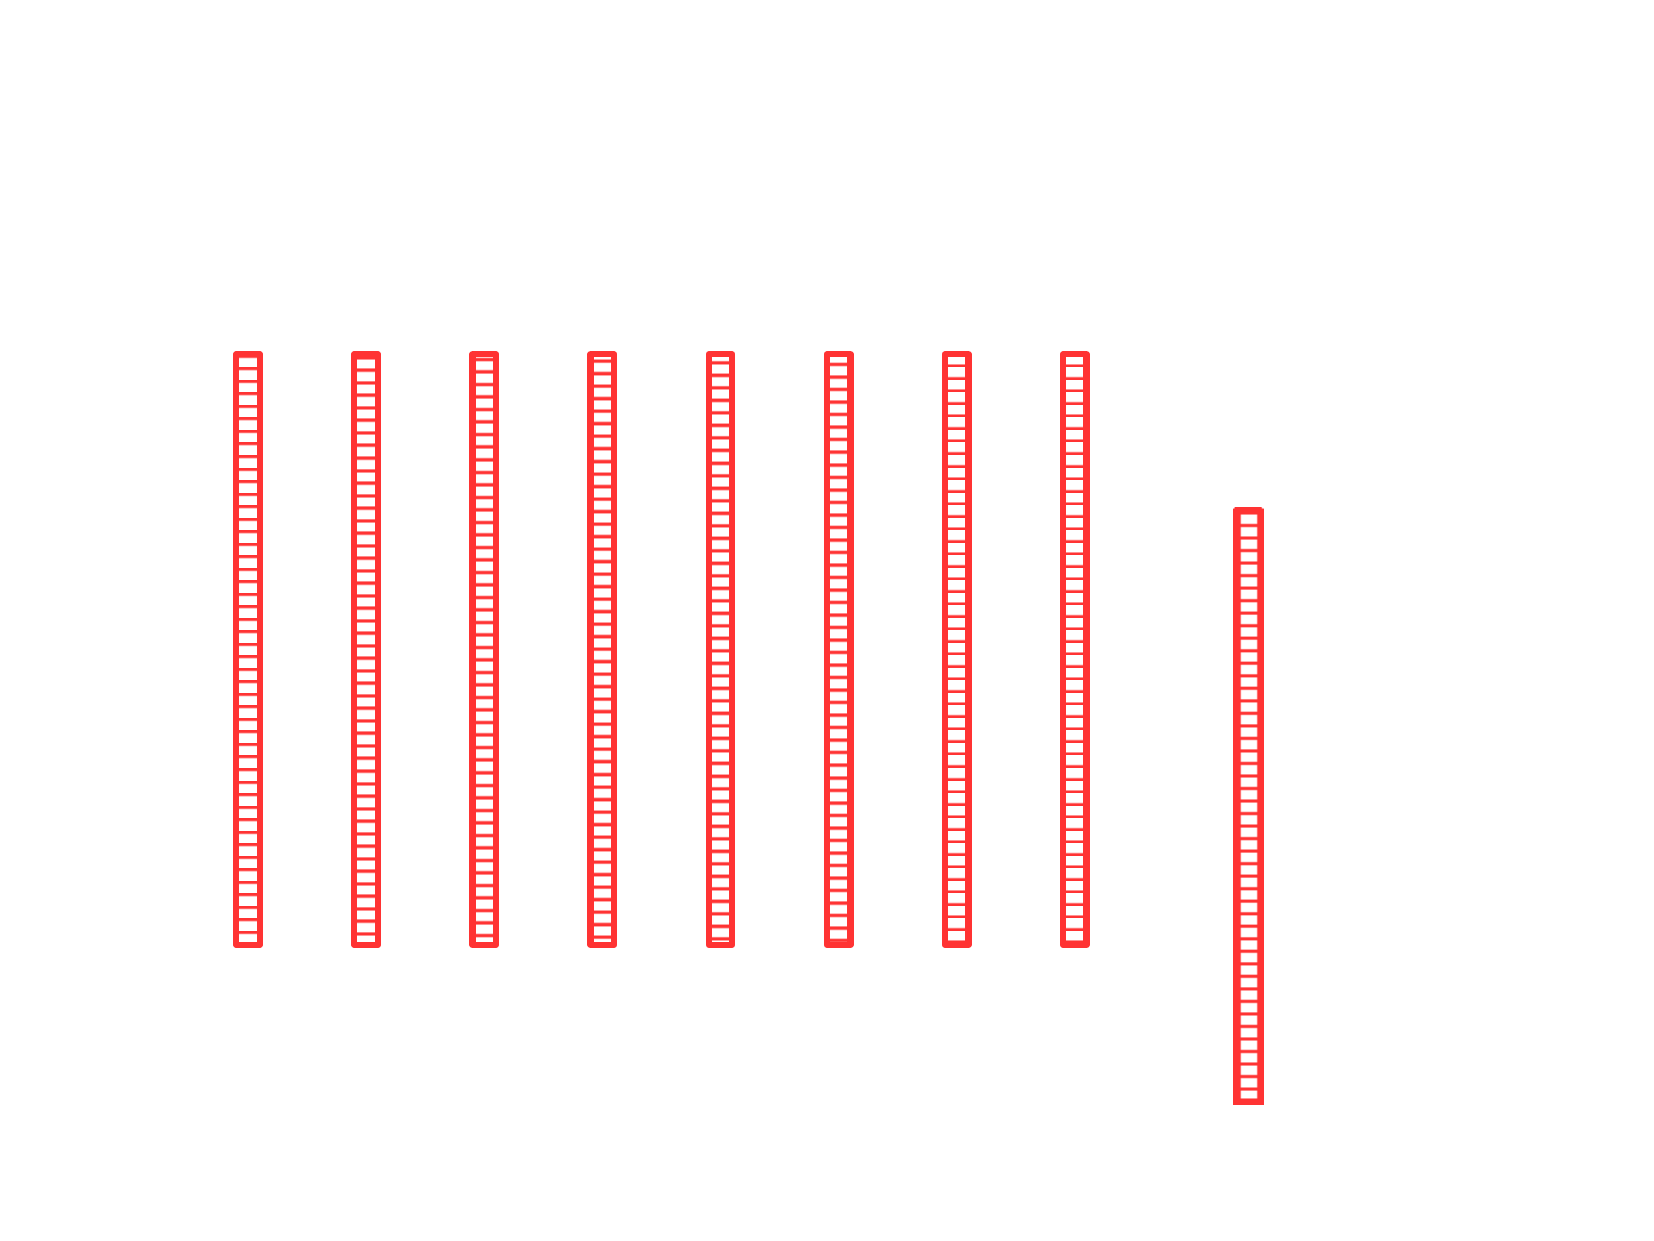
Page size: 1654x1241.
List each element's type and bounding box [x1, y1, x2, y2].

text_box [590, 354, 615, 945]
picture [1233, 507, 1264, 1105]
text_box [236, 354, 260, 945]
text_box [354, 354, 378, 945]
text_box [944, 354, 969, 945]
text_box [708, 354, 733, 945]
text_box [472, 354, 497, 945]
text_box [1062, 354, 1087, 945]
text_box [826, 354, 851, 945]
